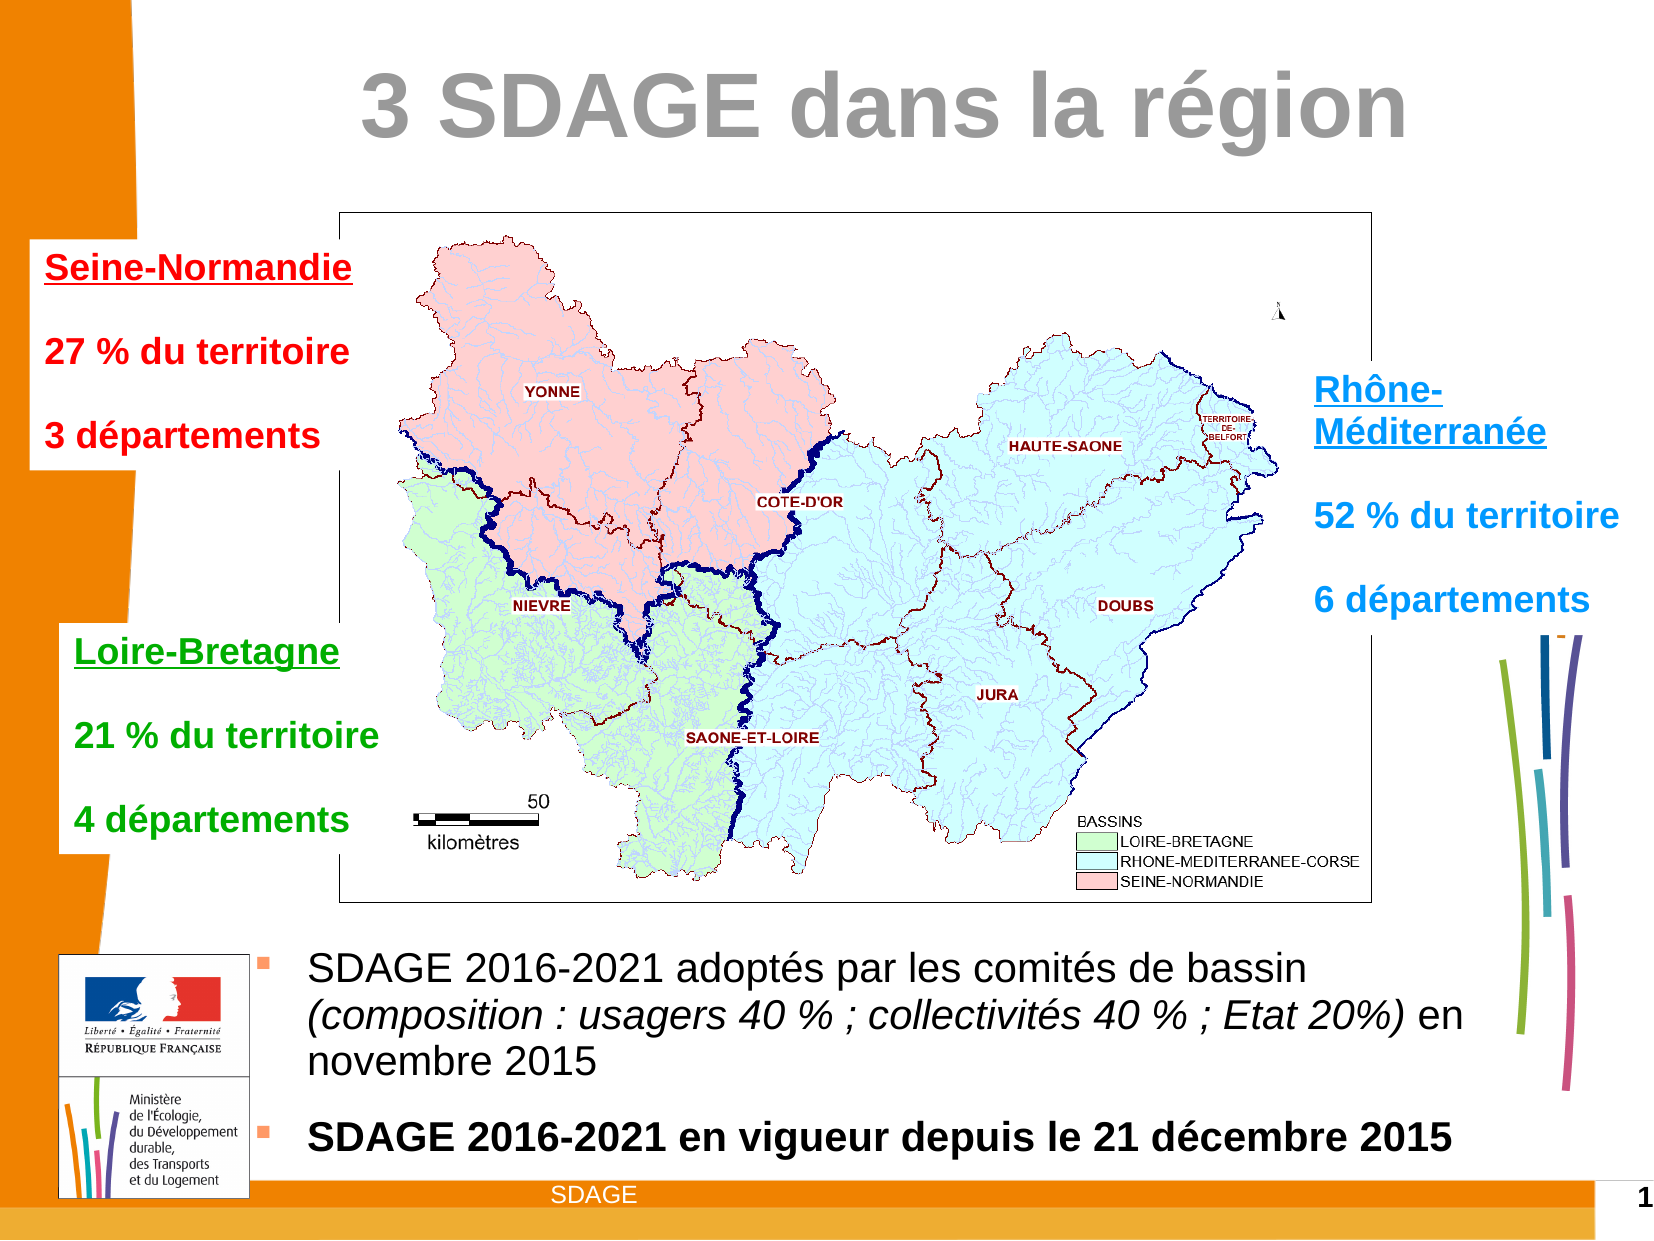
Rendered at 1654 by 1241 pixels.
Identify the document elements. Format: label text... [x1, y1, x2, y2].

title 3 SDAGE dans la région [141, 2, 1630, 210]
picture [0, 0, 1654, 1240]
text_box Seine-Normandie 27 % du territoire 3 départements [29, 239, 384, 471]
text_box Rhône-Méditerranée 52 % du territoire 6 départements [1299, 361, 1654, 636]
text_box Loire-Bretagne 21 % du territoire 4 départements [59, 623, 414, 855]
list SDAGE 2016-2021 adoptés par les comités de bassin (composition : usagers 40 % ; collectivités 40 % ; Etat 20%) en novembre 2015 SDAGE 2016-2021 en vigueur depuis le 21 décembre 2015 [236, 944, 1509, 1241]
